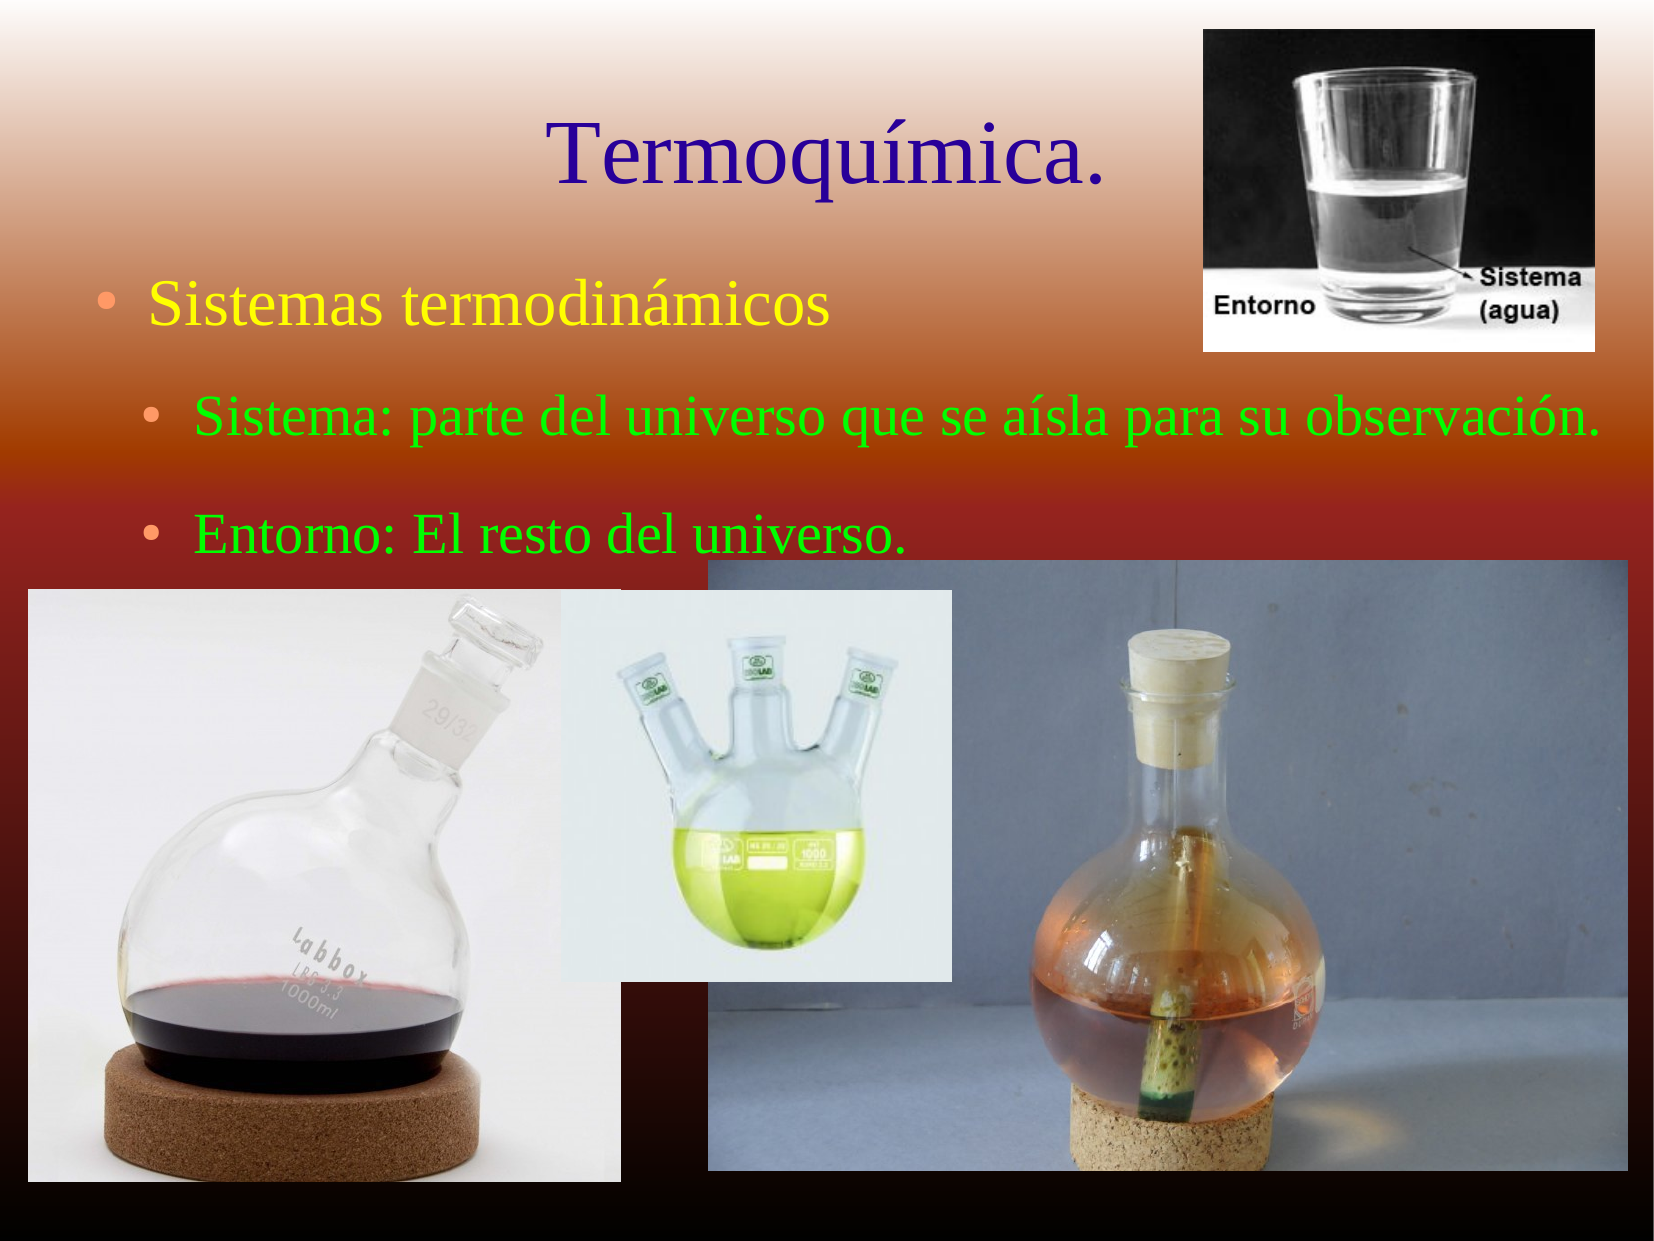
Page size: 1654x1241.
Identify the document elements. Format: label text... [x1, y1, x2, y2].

text_box Entorno: El resto del universo. [123, 501, 1625, 590]
title Termoquímica. [82, 49, 1203, 257]
text_box Sistema: parte del universo que se aísla para su observación. [123, 383, 1625, 473]
list Sistemas termodinámicos [76, 265, 1506, 384]
picture [0, 0, 1654, 1241]
